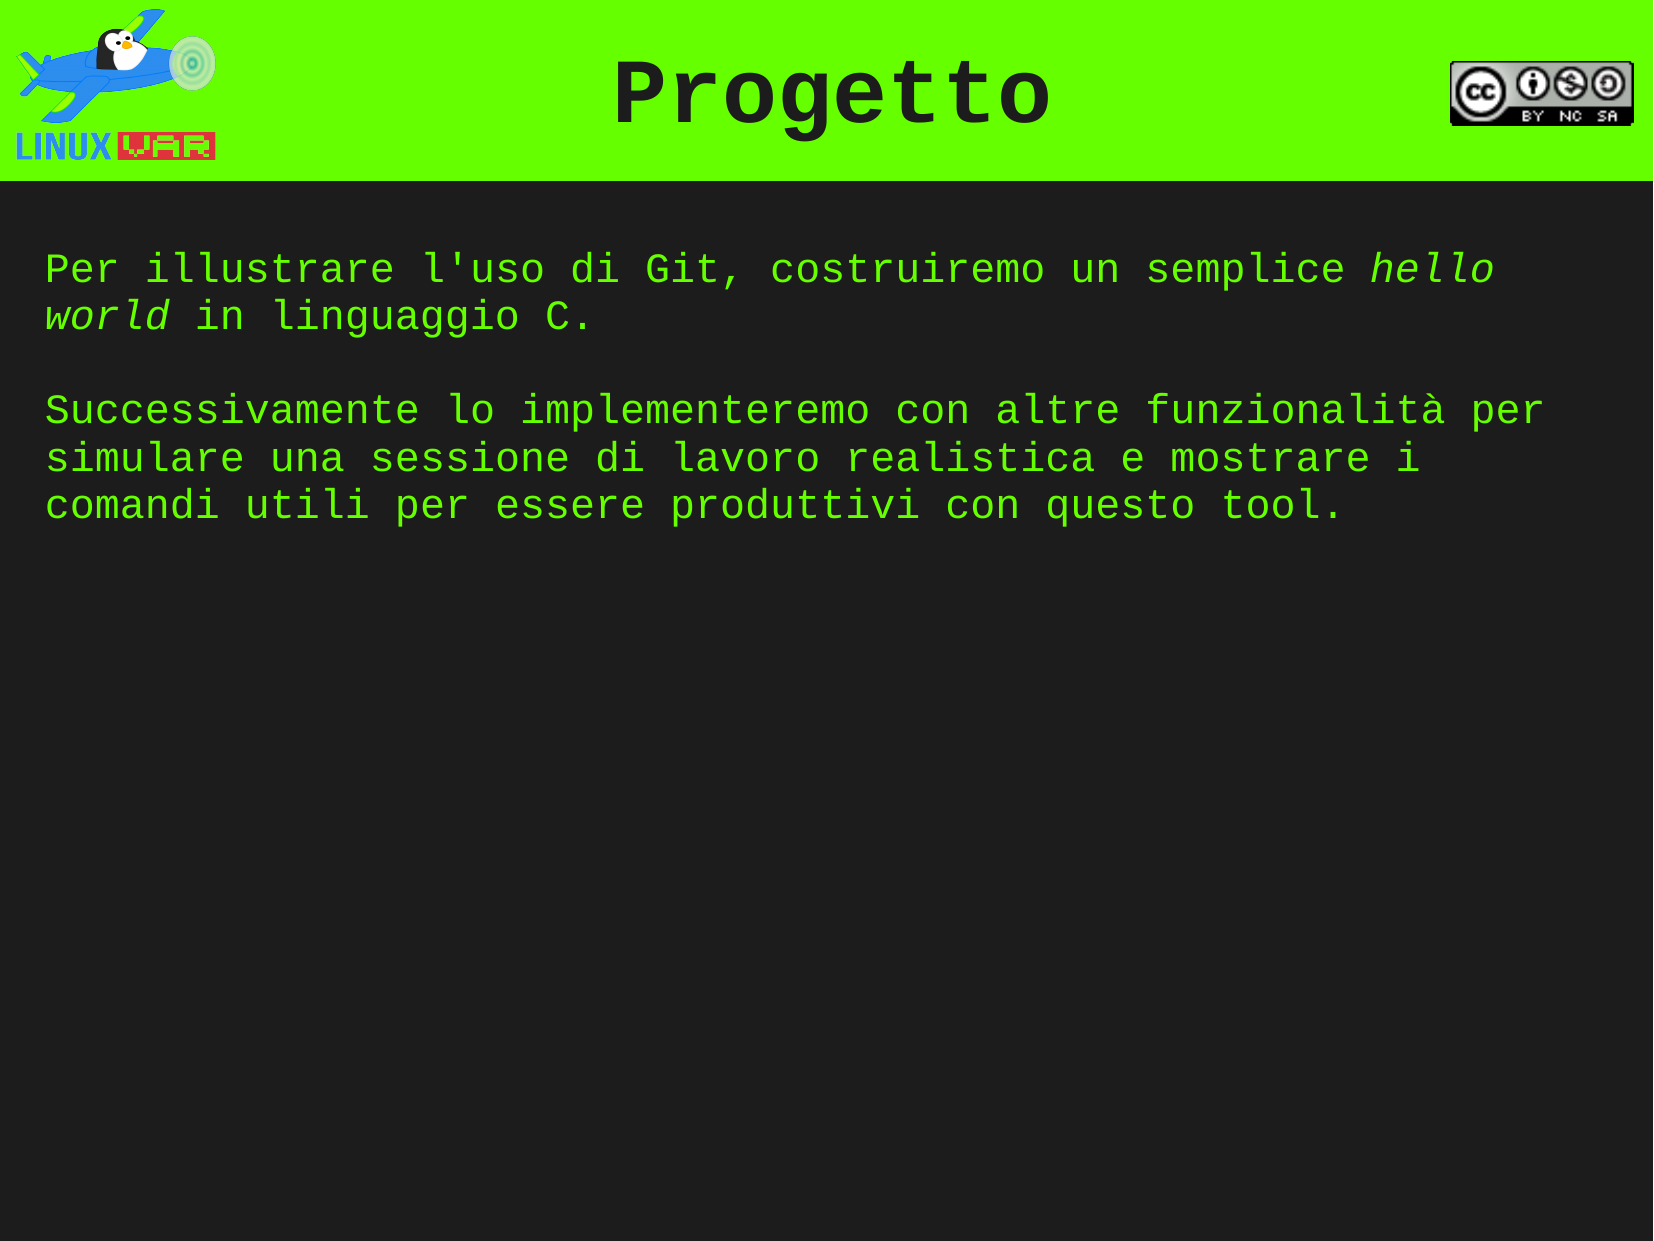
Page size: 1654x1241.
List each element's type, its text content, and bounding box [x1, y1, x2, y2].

picture [16, 9, 216, 160]
text_box Progetto [216, 39, 1471, 158]
text_box [0, 0, 1653, 181]
text_box Per illustrare l'uso di Git, costruiremo un semplice hello world in linguaggio C. Successivamente lo implementeremo con altre funzionalità per simulare una sessione di lavoro realistica e mostrare i comandi utili per essere produttivi con questo tool. [30, 240, 1606, 1021]
picture [1450, 61, 1634, 126]
